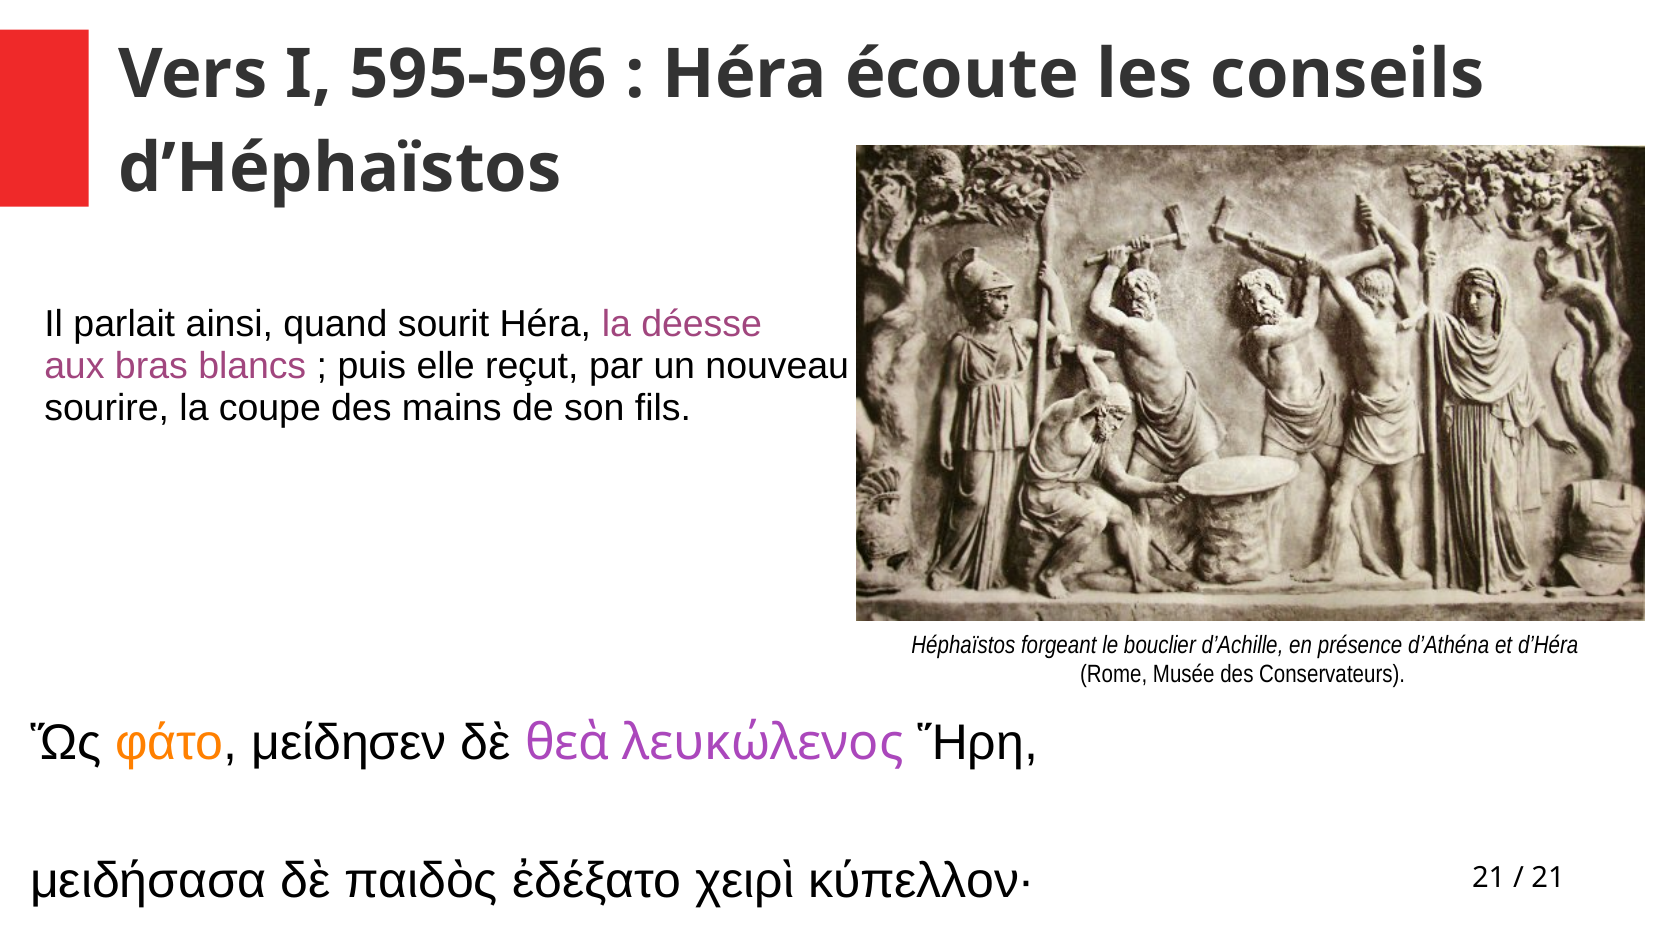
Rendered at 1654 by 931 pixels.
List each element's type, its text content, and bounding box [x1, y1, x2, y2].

text_box Il parlait ainsi, quand sourit Héra, la déesse aux bras blancs ; puis elle reçut, par un nouveau sourire, la coupe des mains de son fils. [29, 295, 856, 395]
picture [856, 145, 1645, 621]
text_box Héphaïstos forgeant le bouclier d’Achille, en présence d’Athéna et d’Héra (Rome, Musée des Conservateurs). [867, 622, 1625, 680]
text_box Ὥς φάτο, μείδησεν δὲ θεὰ λευκώλενος Ἥρη, μειδήσασα δὲ παιδὸς ἐδέξατο χειρὶ κύπελλον· [15, 698, 1182, 798]
title Vers I, 595-596 : Héra écoute les conseils d’Héphaïstos [118, 24, 1595, 212]
